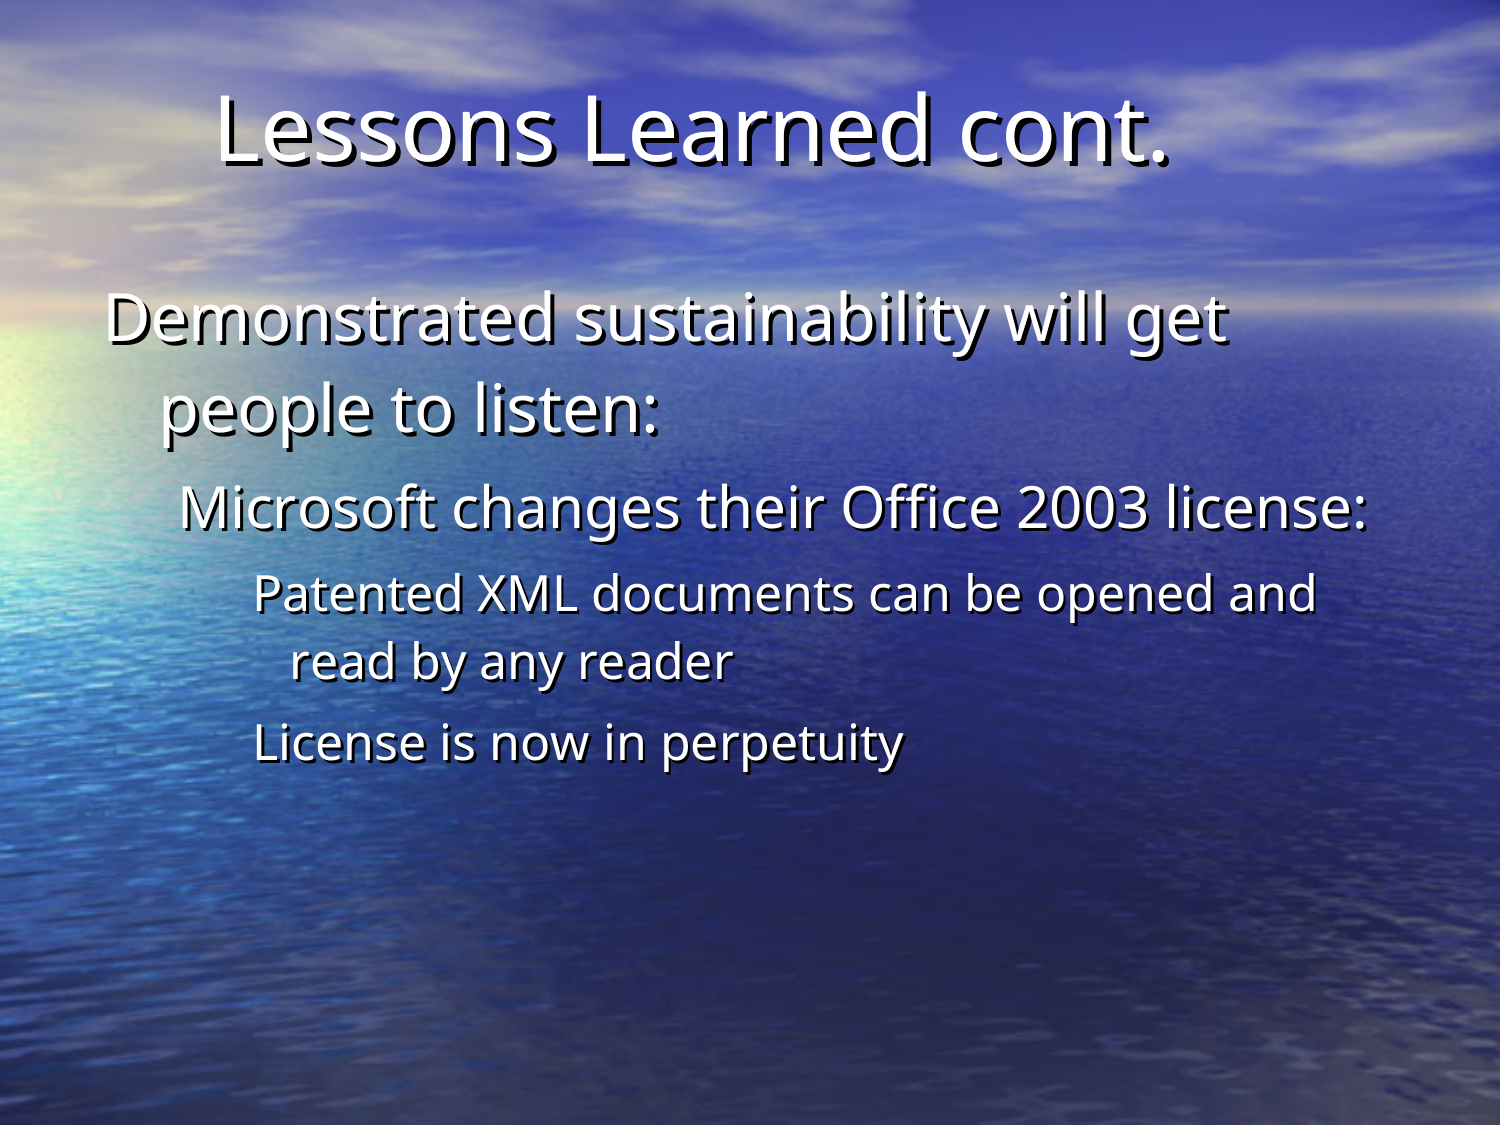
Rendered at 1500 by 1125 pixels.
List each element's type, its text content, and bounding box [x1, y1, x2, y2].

picture [0, 0, 1500, 1125]
title Lessons Learned cont. [197, 70, 1500, 196]
list Demonstrated sustainability will get people to listen: Microsoft changes their Office 2003 license: Patented XML documents can be opened and read by any reader License is now in perpetuity [87, 262, 1450, 1042]
